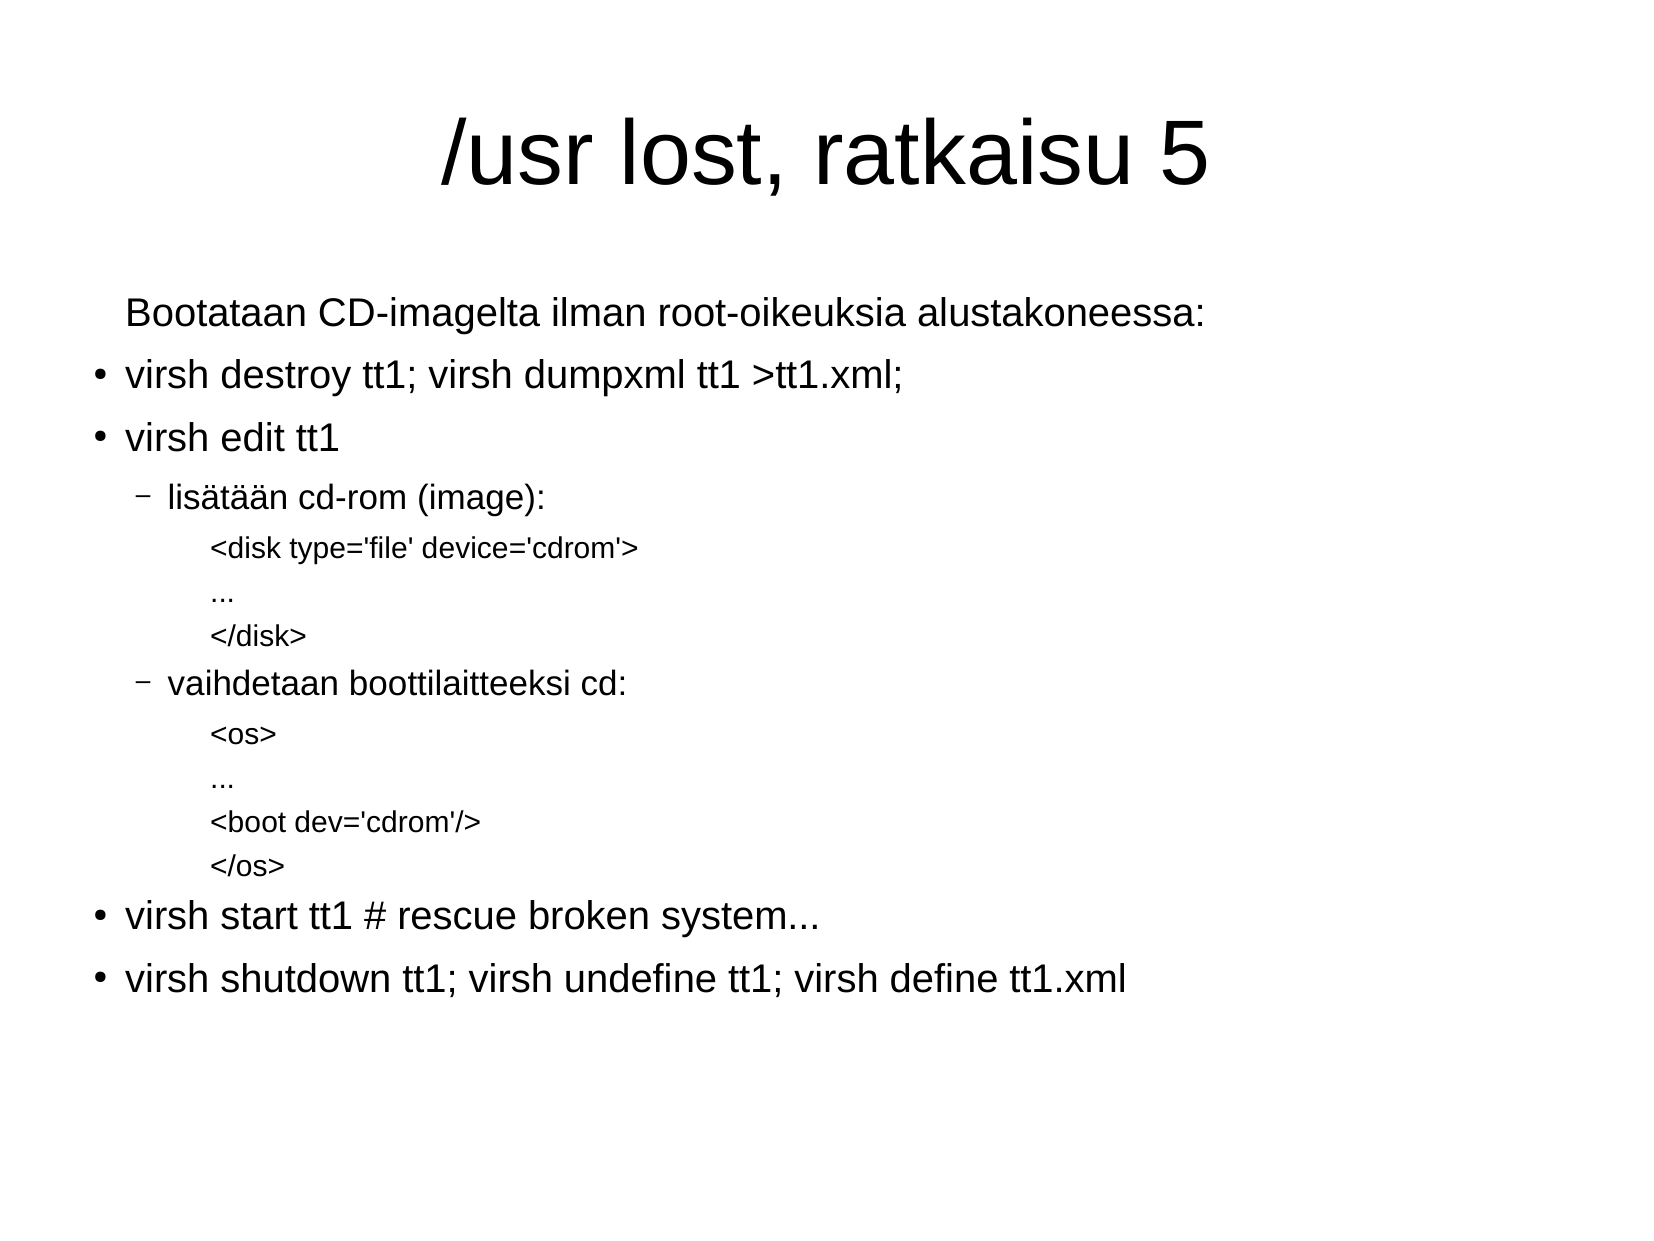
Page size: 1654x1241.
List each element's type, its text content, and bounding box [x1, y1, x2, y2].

title /usr lost, ratkaisu 5 [82, 49, 1571, 257]
list Bootataan CD-imagelta ilman root-oikeuksia alustakoneessa: virsh destroy tt1; virsh dumpxml tt1 >tt1.xml; virsh edit tt1 lisätään cd-rom (image): <disk type='file' device='cdrom'> ... </disk> vaihdetaan boottilaitteeksi cd: <os> ... <boot dev='cdrom'/> </os> virsh start tt1 # rescue broken system... virsh shutdown tt1; virsh undefine tt1; virsh define tt1.xml [82, 290, 1571, 1010]
